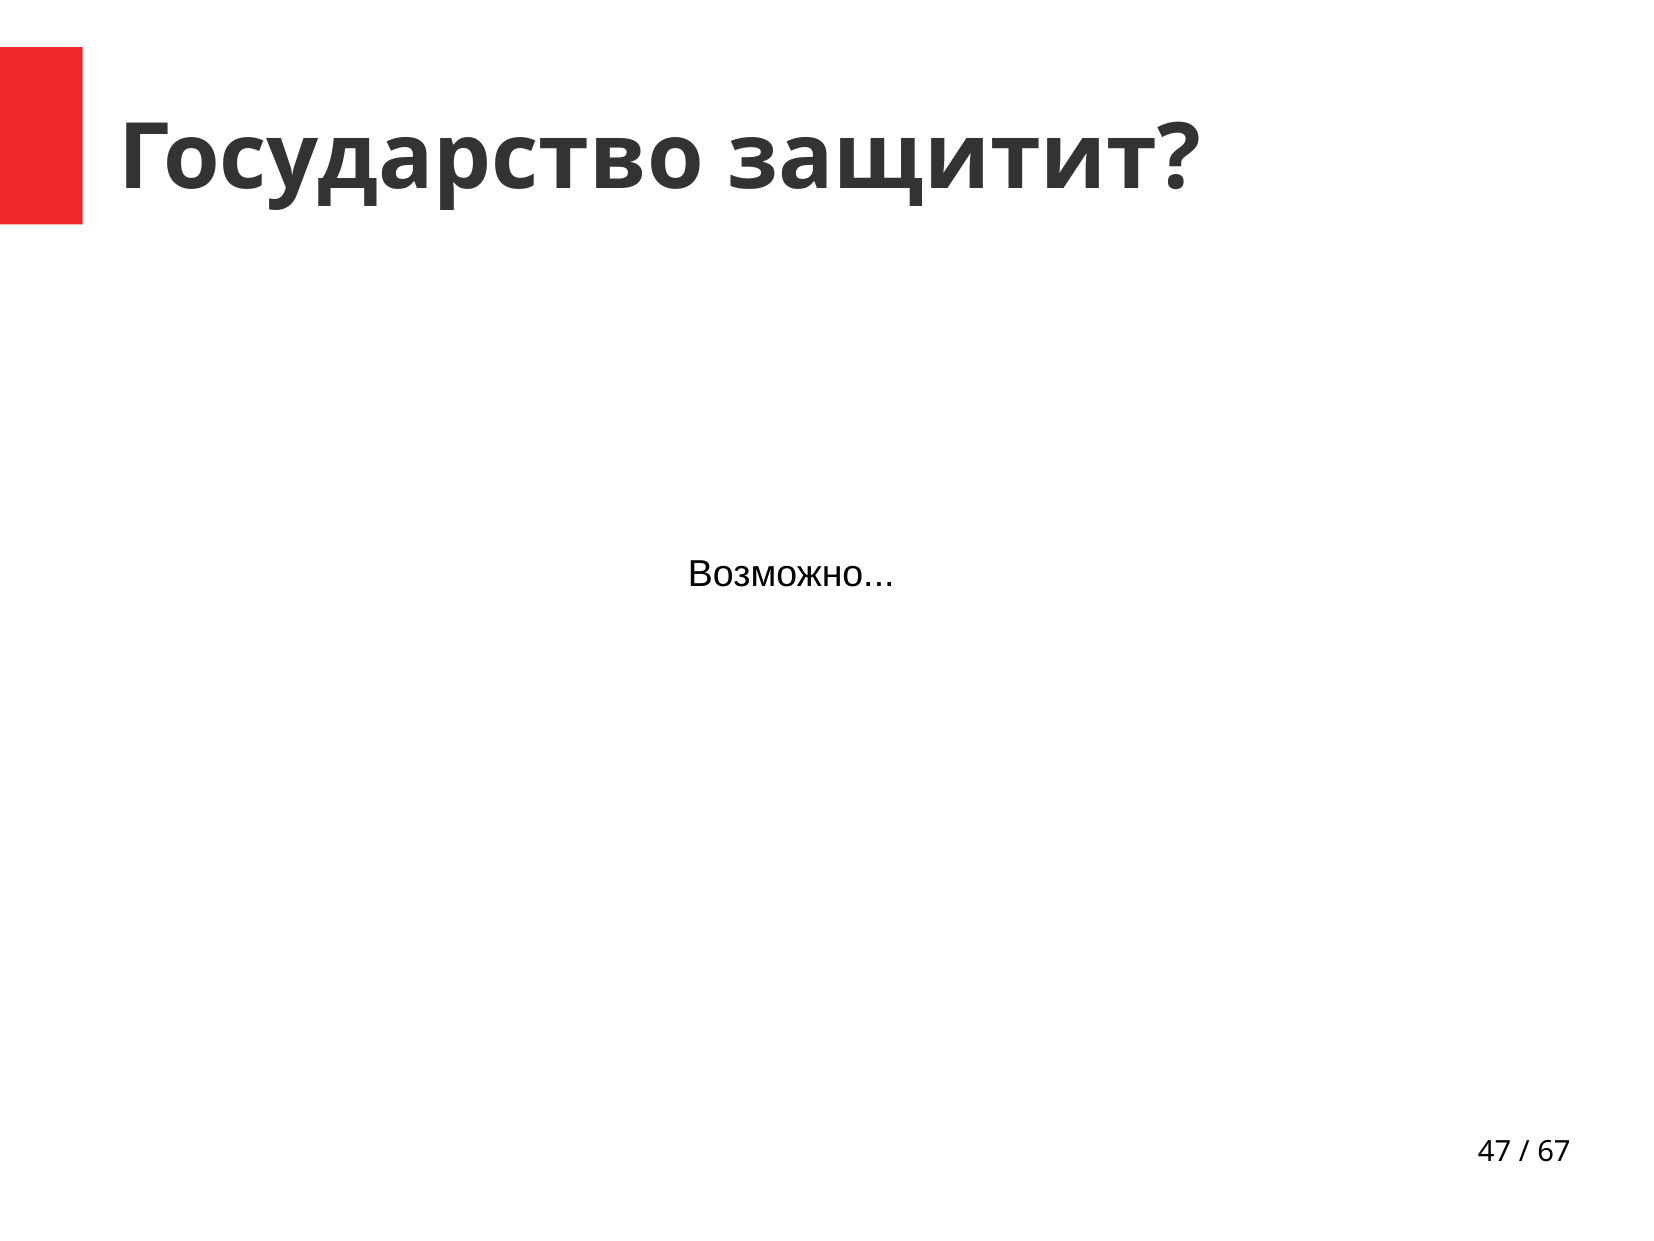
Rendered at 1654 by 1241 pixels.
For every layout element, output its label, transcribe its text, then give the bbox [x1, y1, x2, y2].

title Государство защитит? [118, 49, 1571, 257]
text_box Возможно... [673, 545, 1004, 645]
